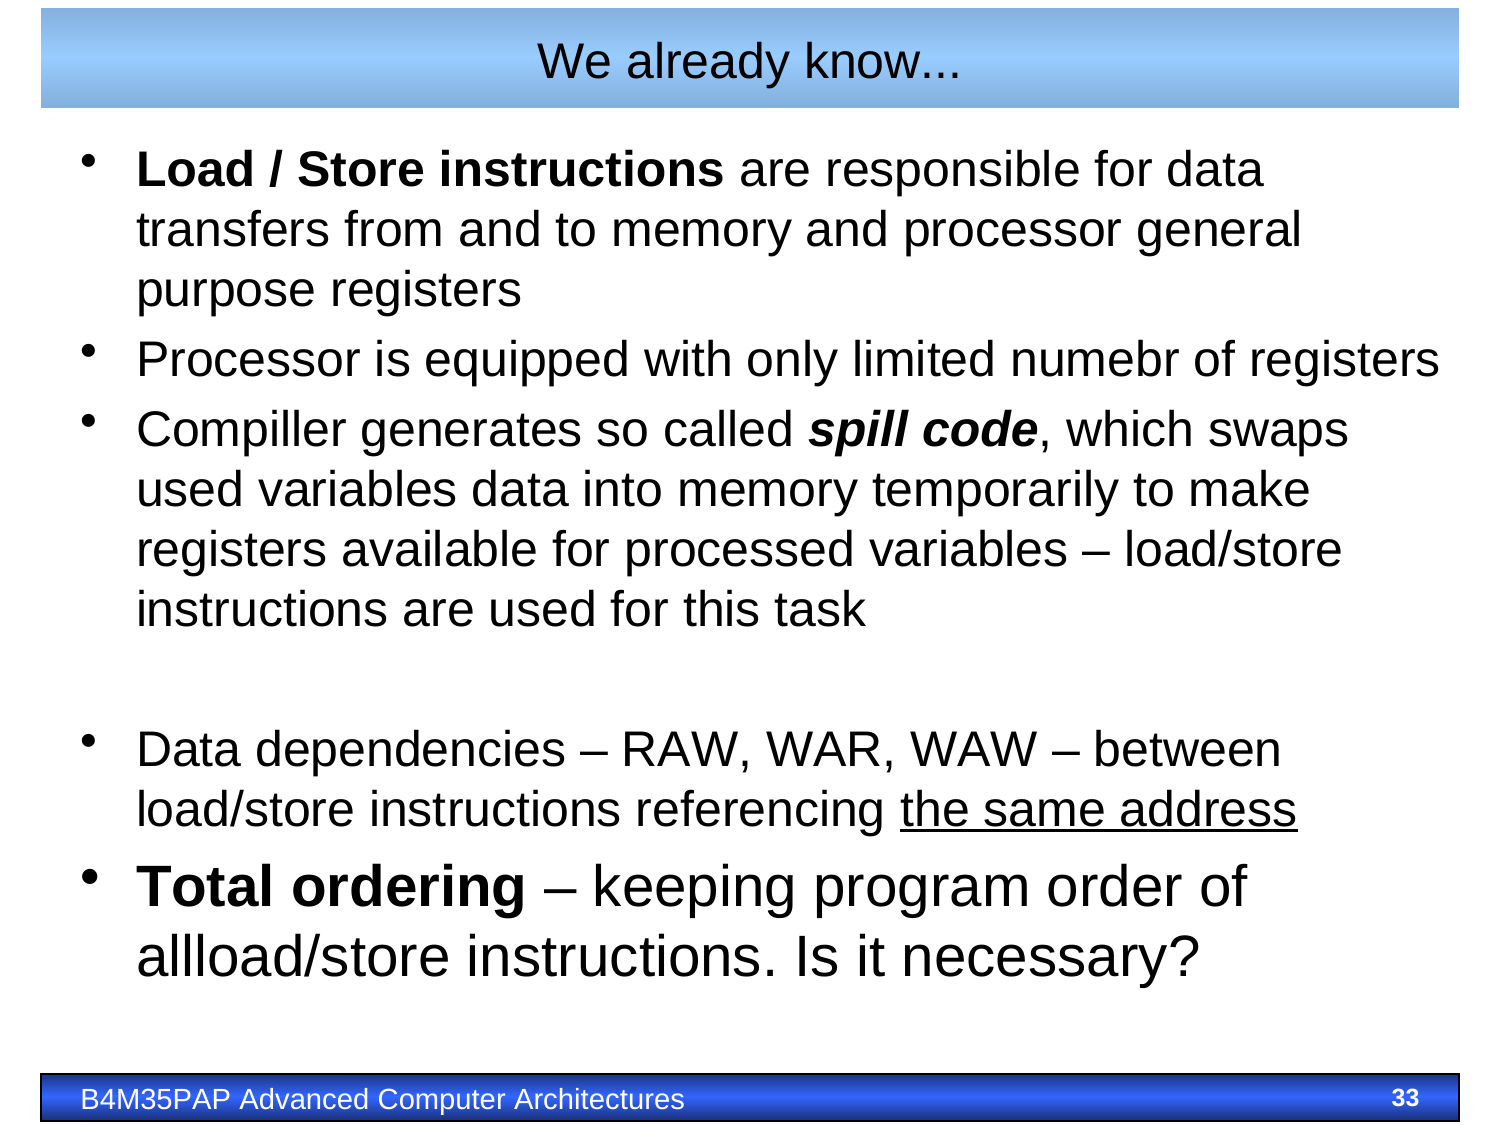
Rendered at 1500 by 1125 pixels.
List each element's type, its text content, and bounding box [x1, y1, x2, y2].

title We already know... [41, 8, 1459, 108]
list Load / Store instructions are responsible for data transfers from and to memory and processor general purpose registers Processor is equipped with only limited numebr of registers Compiller generates so called spill code, which swaps used variables data into memory temporarily to make registers available for processed variables – load/store instructions are used for this task Data dependencies – RAW, WAR, WAW – between load/store instructions referencing the same address Total ordering – keeping program order of allload/store instructions. Is it necessary? [64, 129, 1459, 1000]
